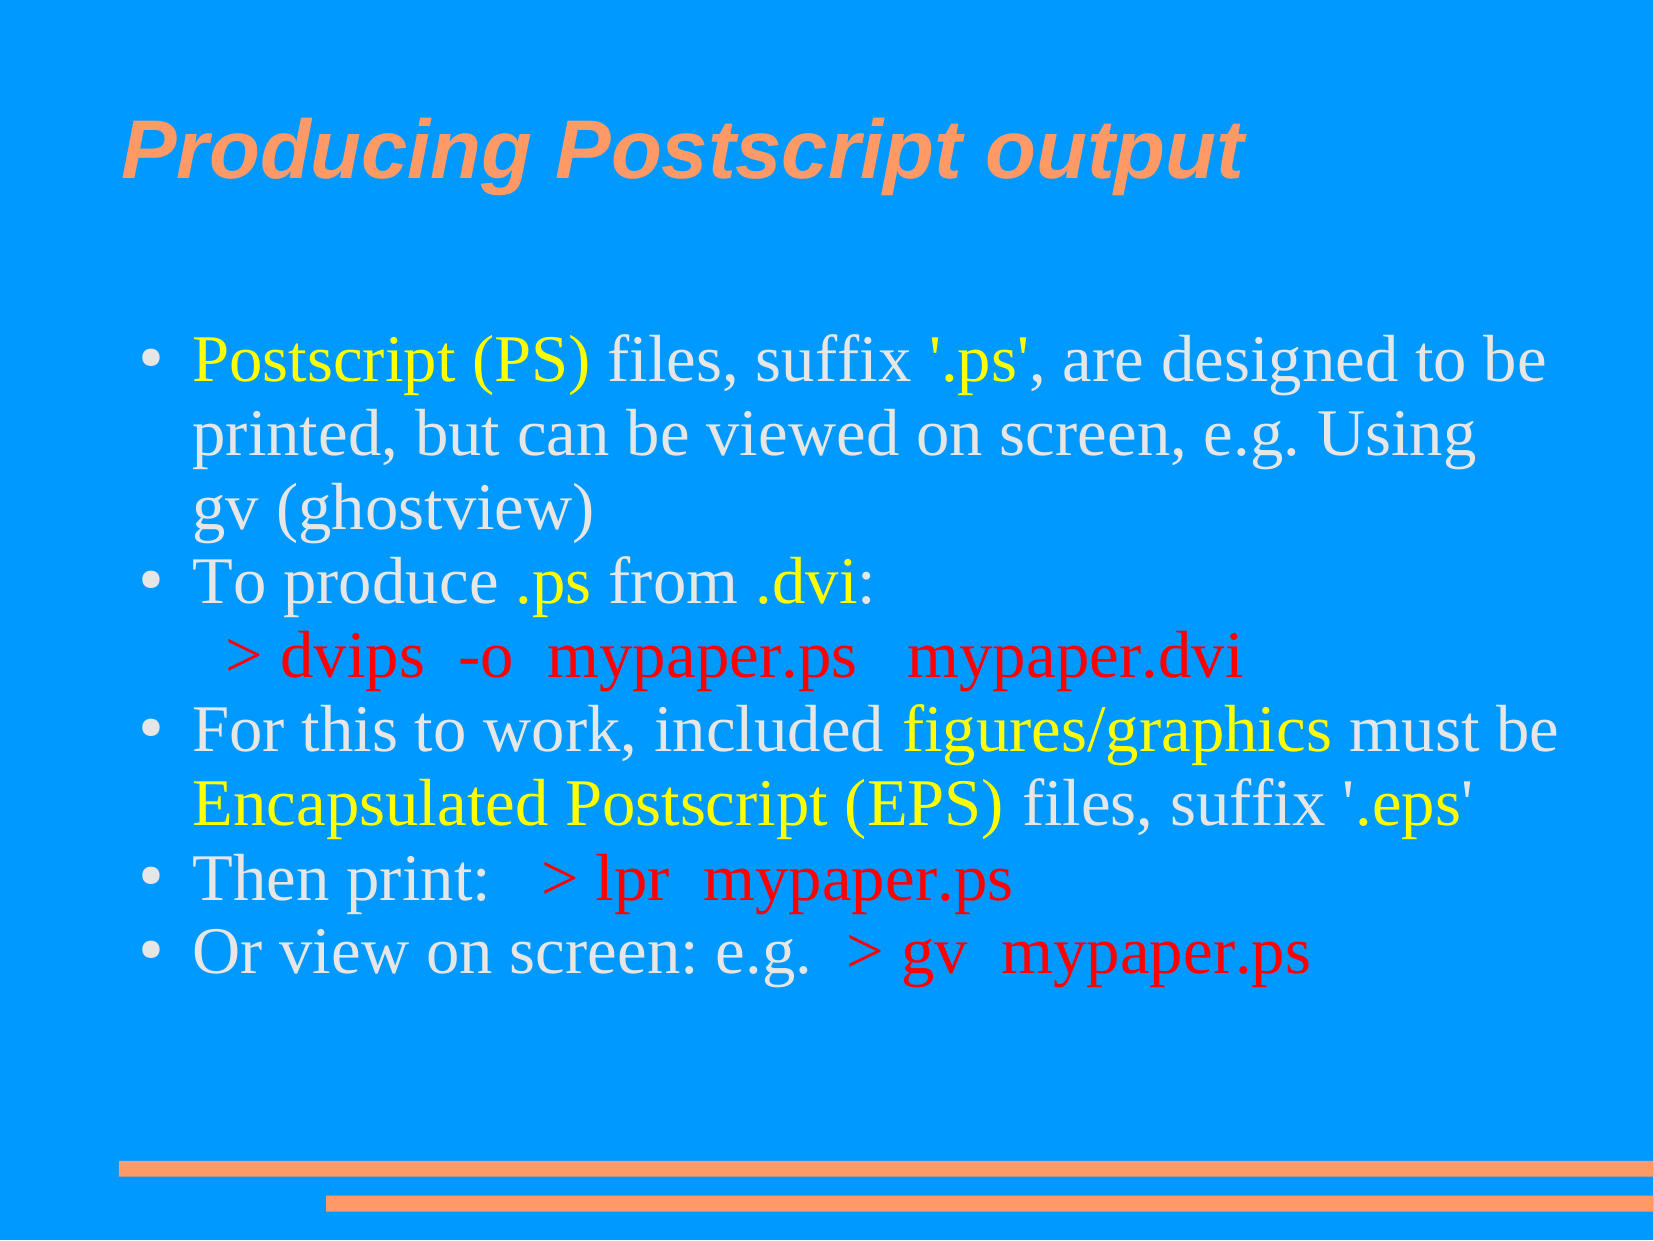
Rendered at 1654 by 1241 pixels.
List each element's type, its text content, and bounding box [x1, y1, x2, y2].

title Producing Postscript output [121, 46, 1534, 254]
list Postscript (PS) files, suffix '.ps', are designed to be printed, but can be viewed on screen, e.g. Using gv (ghostview) To produce .ps from .dvi: > dvips -o mypaper.ps mypaper.dvi For this to work, included figures/graphics must be Encapsulated Postscript (EPS) files, suffix '.eps' Then print: > lpr mypaper.ps Or view on screen: e.g. > gv mypaper.ps [121, 322, 1561, 1132]
